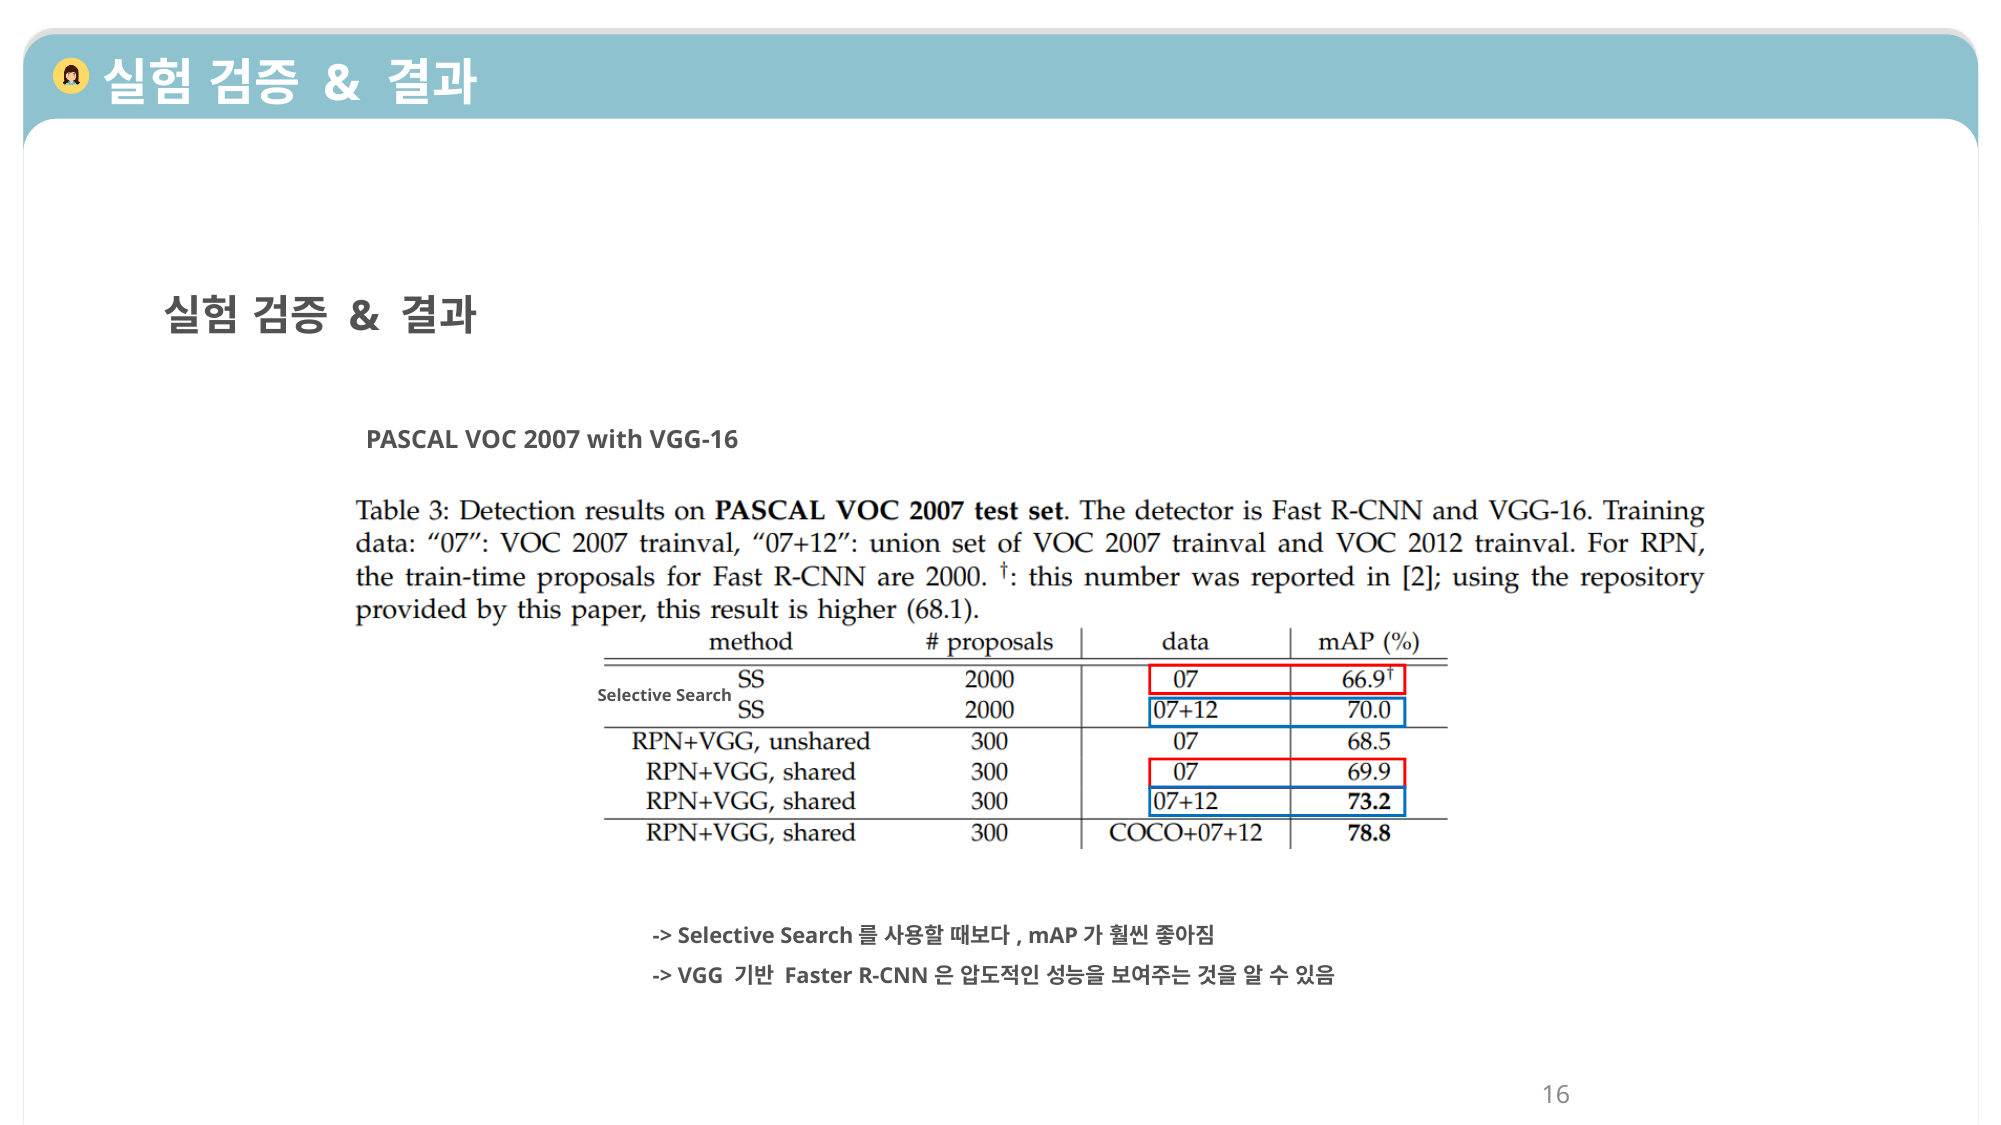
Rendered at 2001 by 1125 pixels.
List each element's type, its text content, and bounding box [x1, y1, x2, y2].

picture [350, 492, 1706, 849]
text_box 실험 검증 & 결과 [148, 231, 1864, 406]
text_box -> Selective Search를 사용할 때보다, mAP가 훨씬 좋아짐 -> VGG 기반 Faster R-CNN은 압도적인 성능을 보여주는 것을 알 수 있음 [637, 901, 1542, 995]
text_box 실험 검증 & 결과 [87, 42, 1090, 119]
picture [61, 65, 81, 85]
text_box Selective Search [582, 677, 748, 713]
text_box PASCAL VOC 2007 with VGG-16 [350, 415, 1090, 462]
text_box [23, 34, 1979, 1125]
